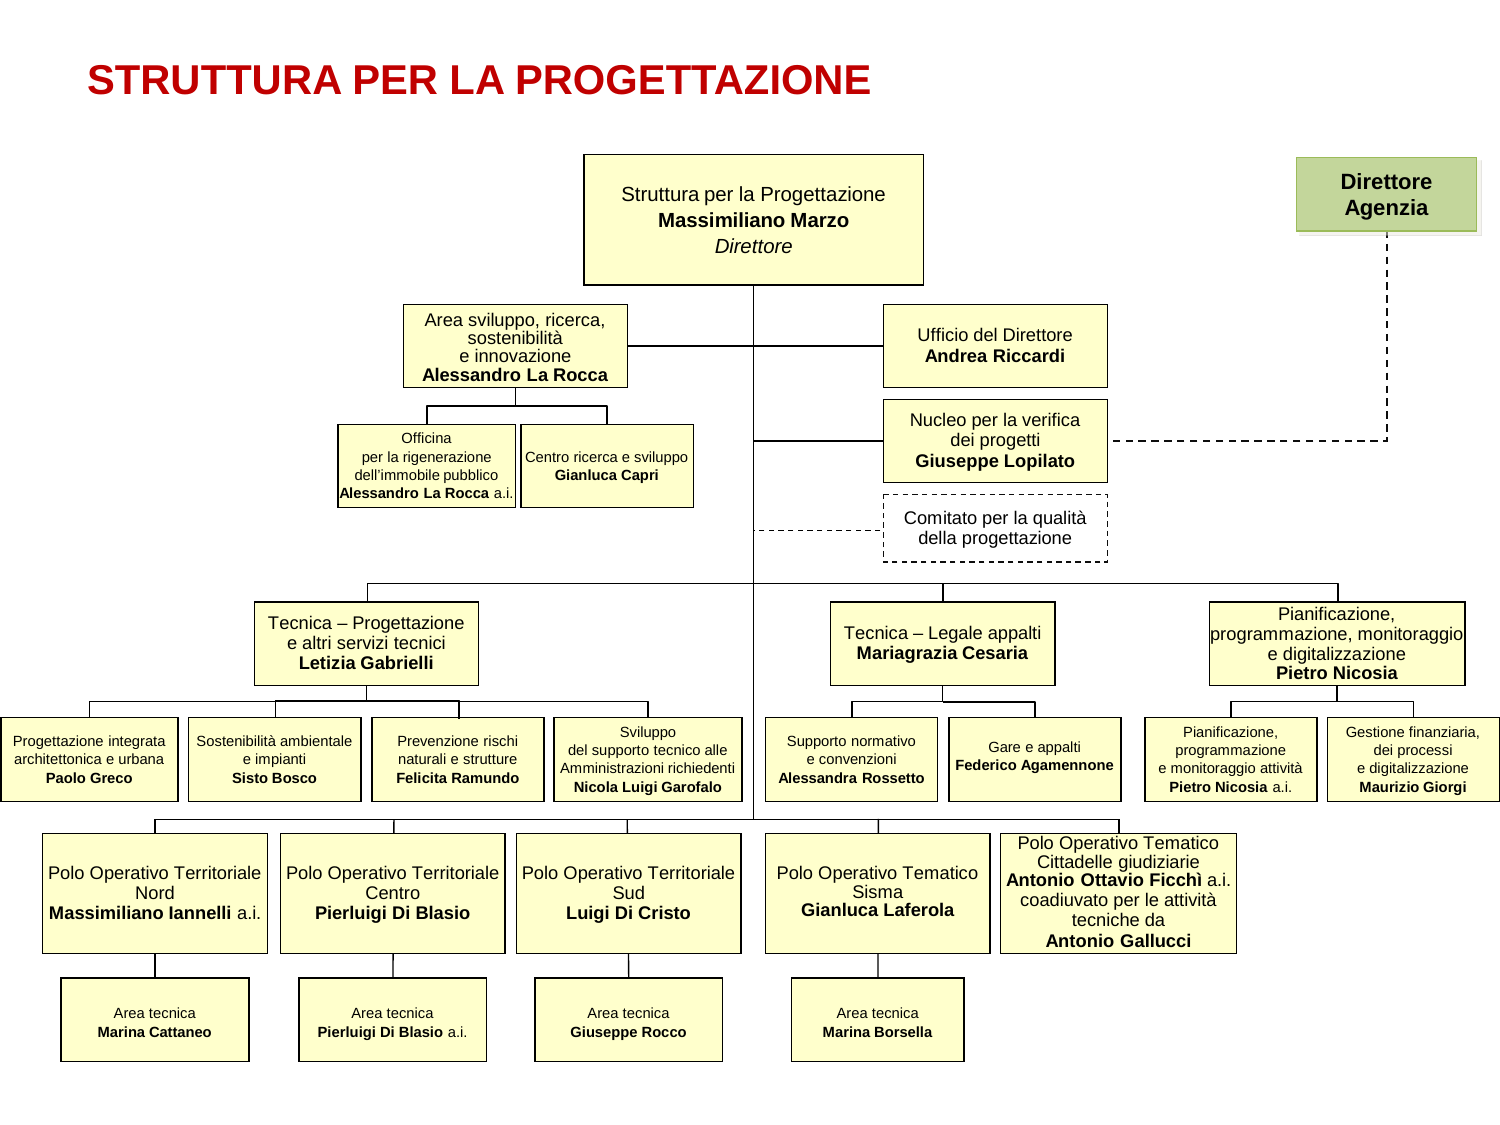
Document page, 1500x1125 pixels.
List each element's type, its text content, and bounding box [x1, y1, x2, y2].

text_box STRUTTURA PER LA PROGETTAZIONE [72, 45, 1462, 128]
picture [0, 153, 1500, 1063]
